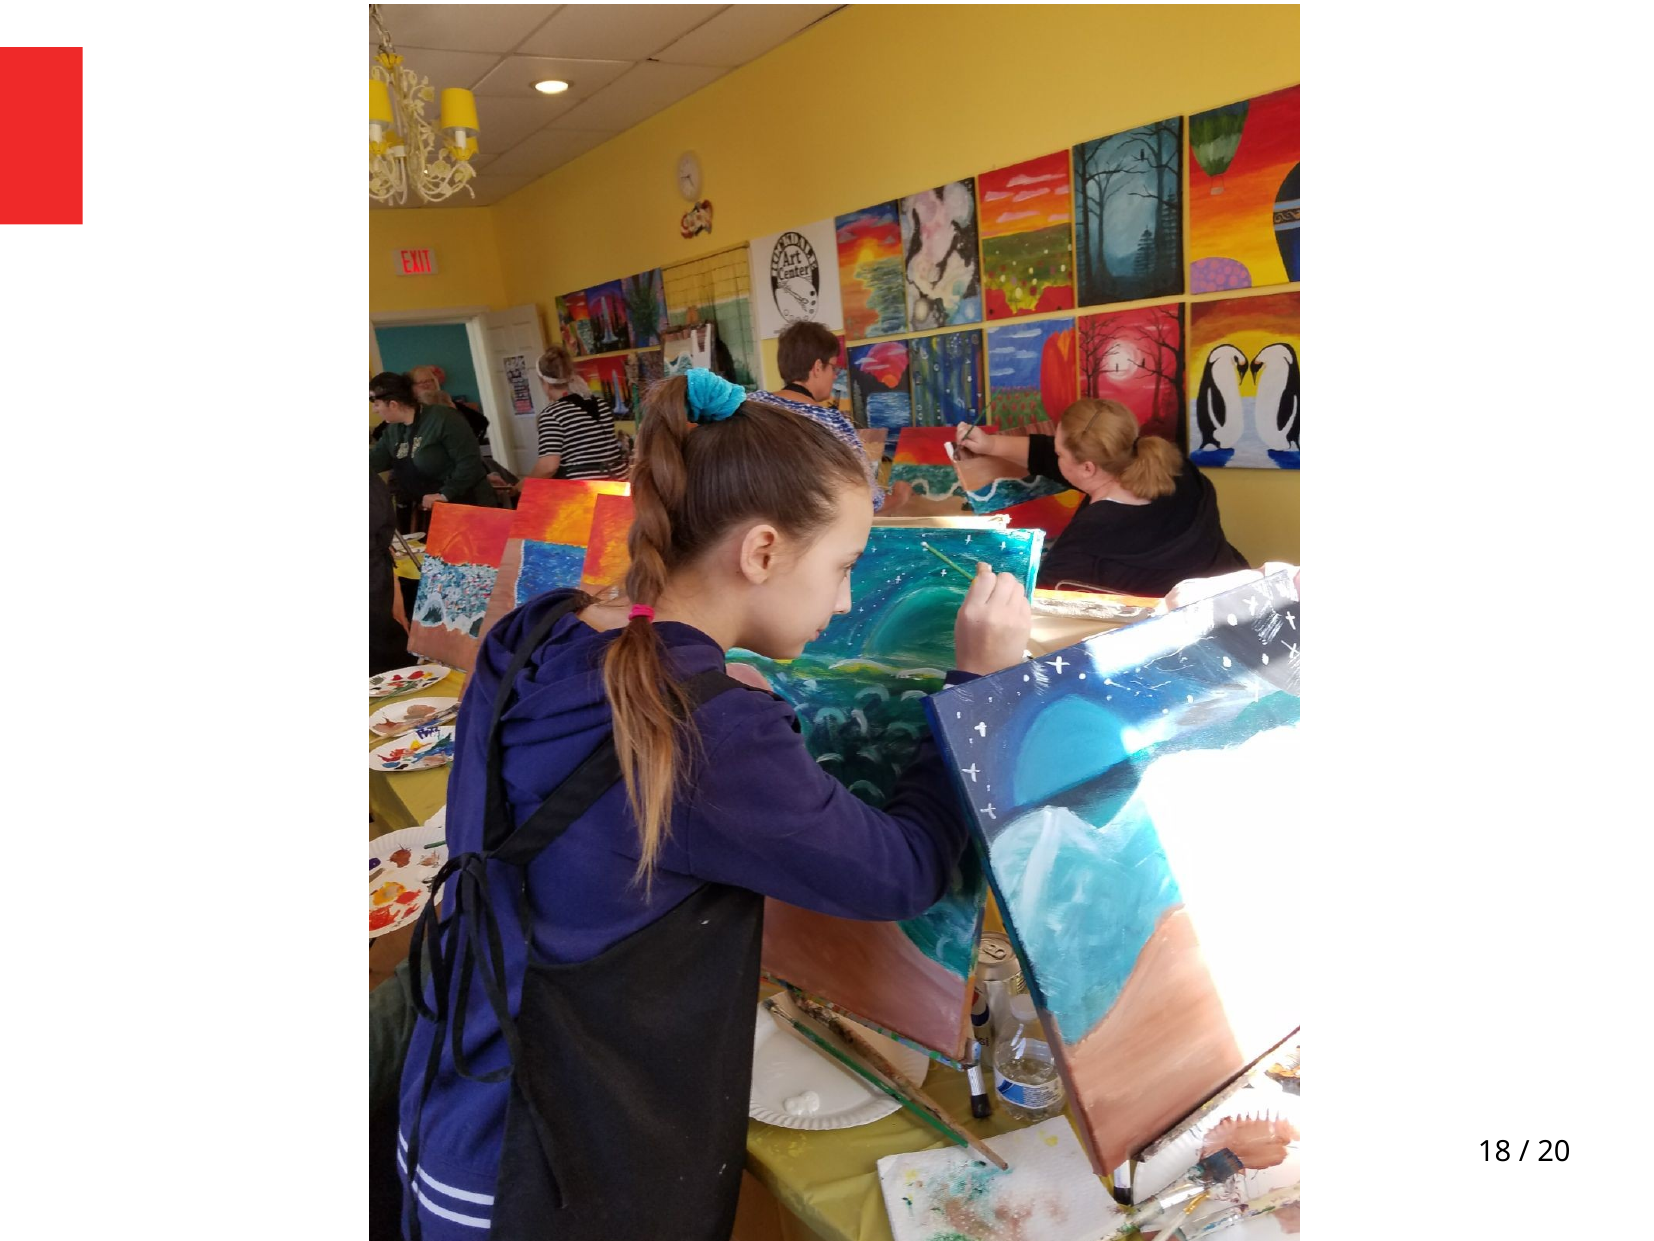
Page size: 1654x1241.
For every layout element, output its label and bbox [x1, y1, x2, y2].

picture [369, 4, 1300, 1241]
